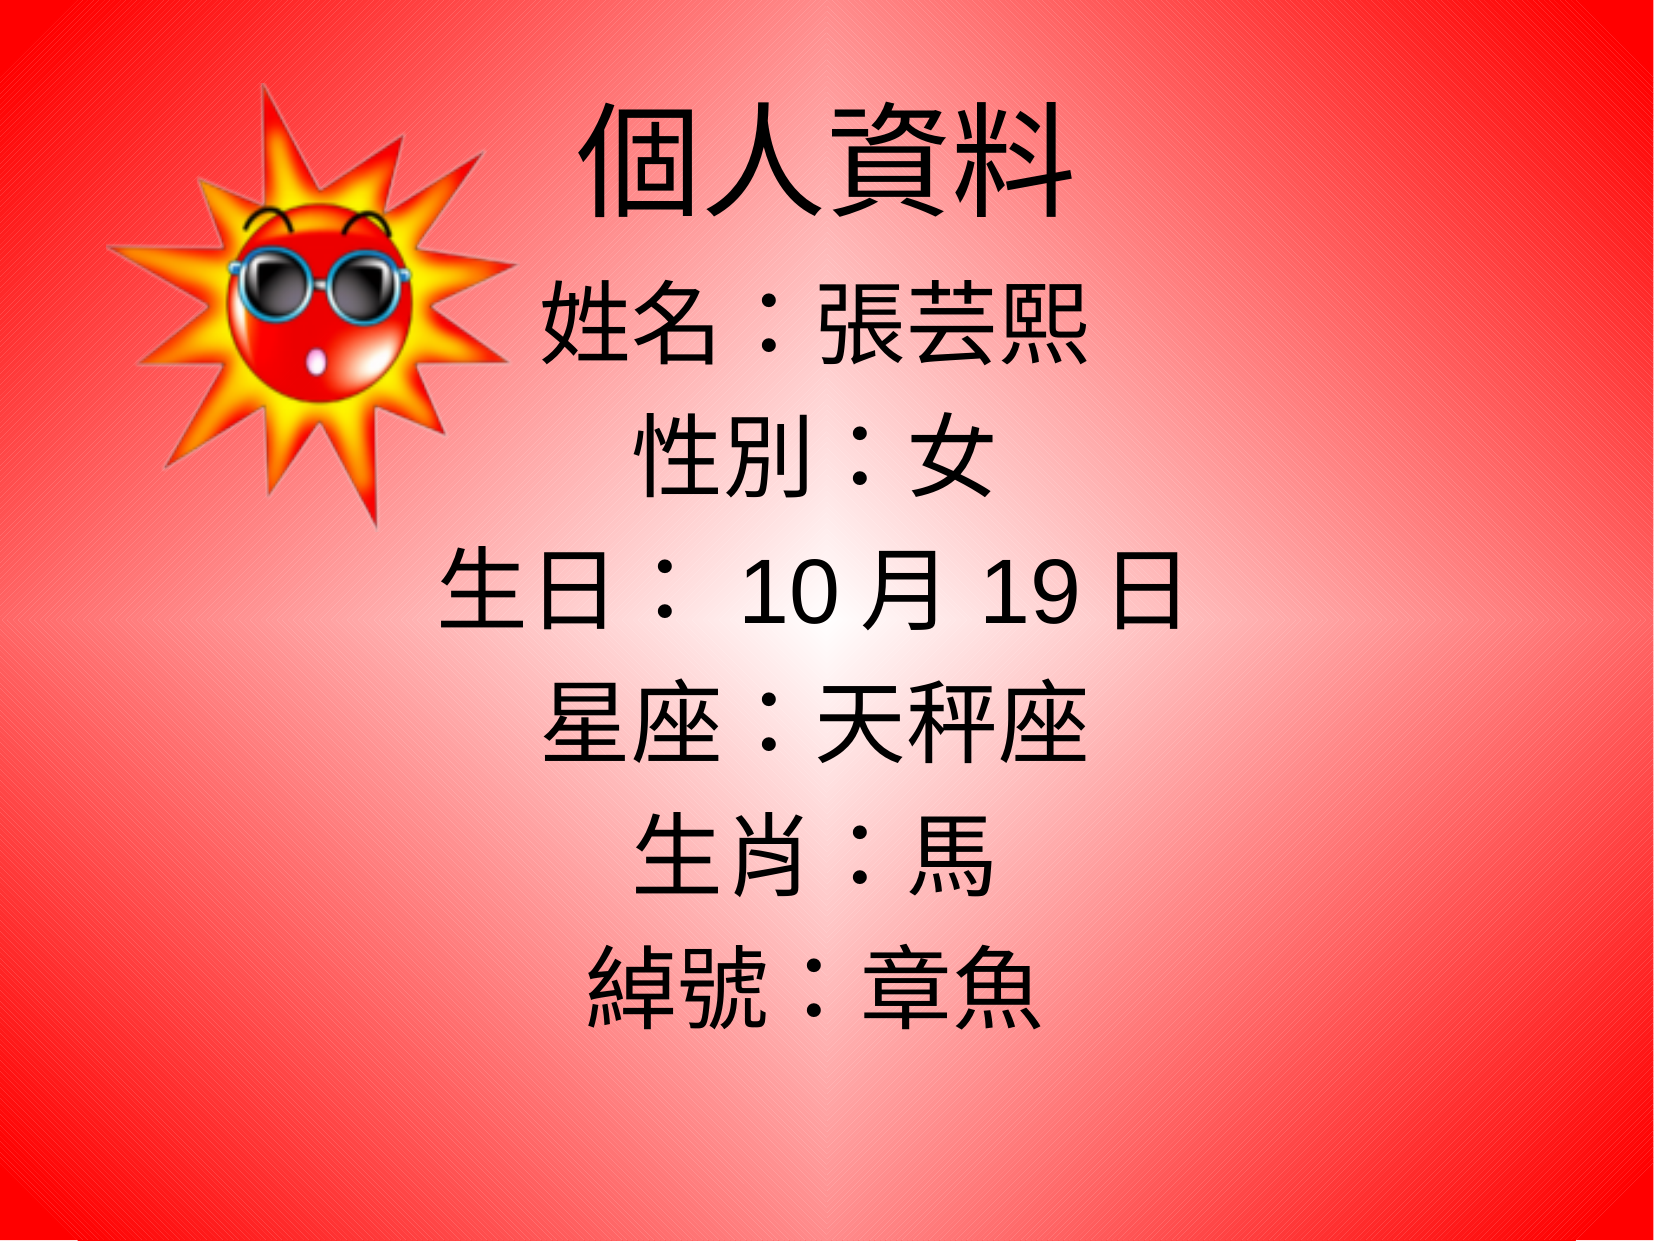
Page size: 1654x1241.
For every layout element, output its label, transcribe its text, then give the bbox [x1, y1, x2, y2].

picture [106, 83, 520, 532]
title 個人資料 [82, 49, 1571, 257]
subtitle 姓名：張芸熙 性別：女 生日：10月19日 星座：天秤座 生肖：馬 綽號：章魚 [70, 283, 1559, 1016]
